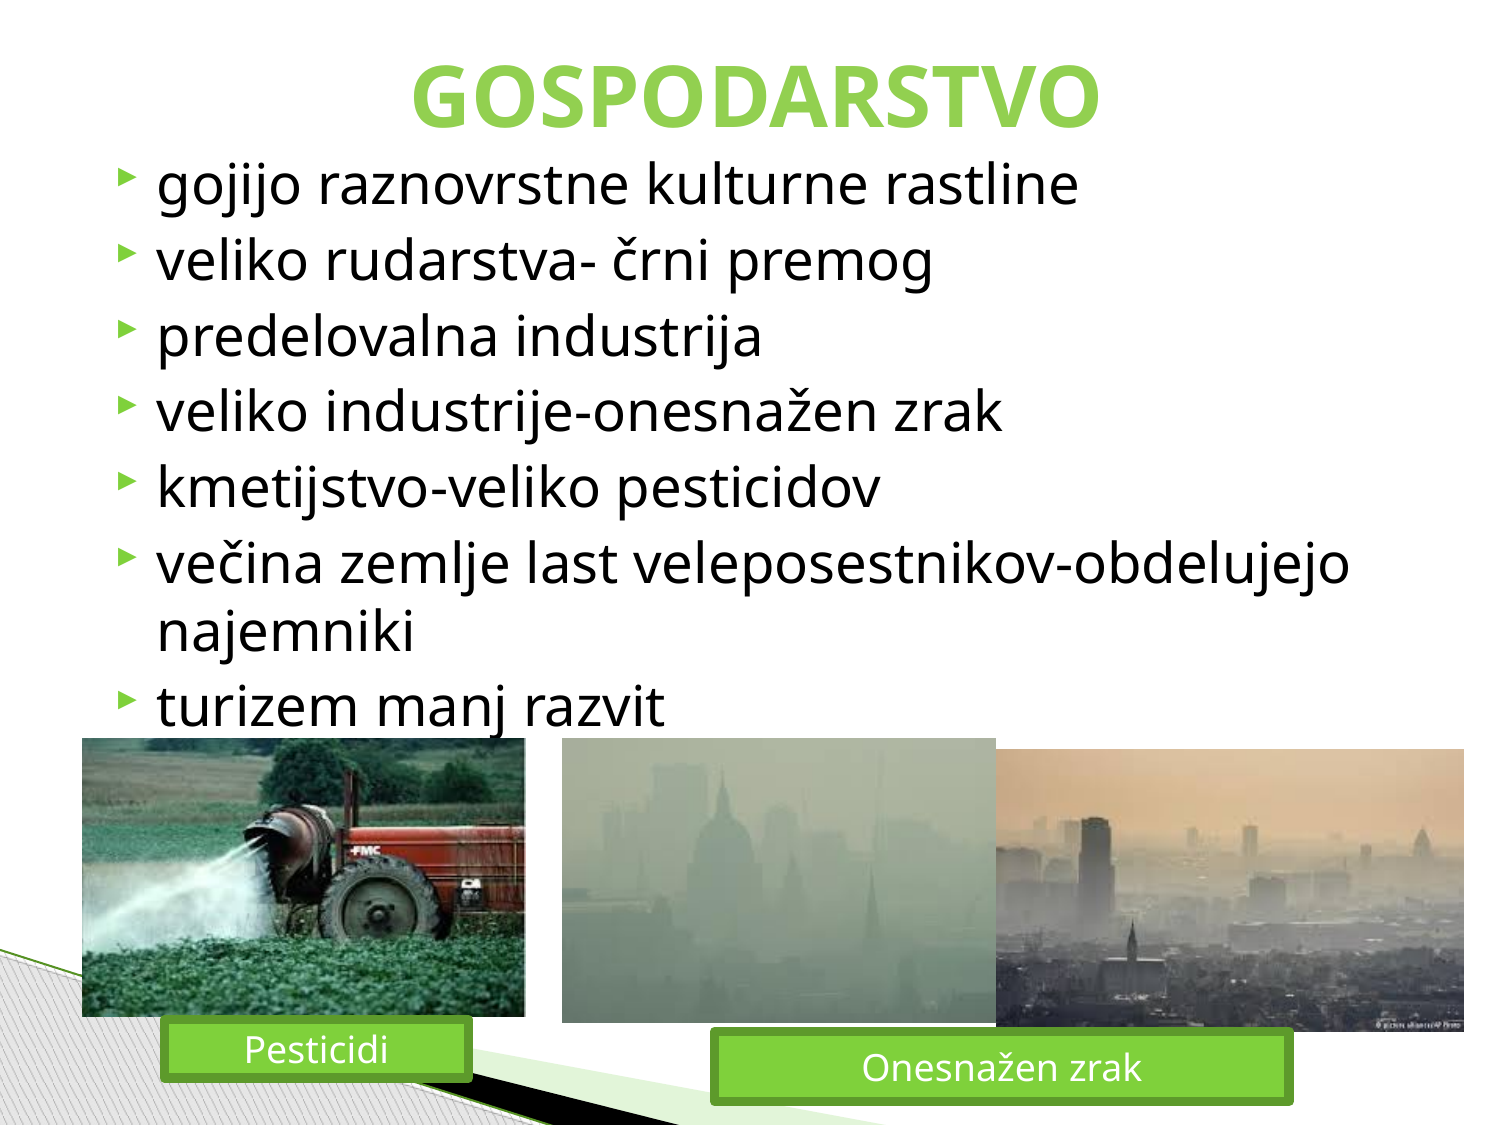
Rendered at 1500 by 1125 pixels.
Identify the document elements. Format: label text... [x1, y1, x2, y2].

title GOSPODARSTVO [82, 0, 1432, 188]
picture [562, 738, 1464, 1032]
picture [82, 738, 526, 1017]
list gojijo raznovrstne kulturne rastline veliko rudarstva- črni premog predelovalna industrija veliko industrije-onesnažen zrak kmetijstvo-veliko pesticidov večina zemlje last veleposestnikov-obdelujejo najemniki turizem manj razvit [82, 188, 1432, 883]
text_box Onesnažen zrak [714, 1031, 1289, 1102]
text_box Pesticidi [164, 1019, 469, 1078]
